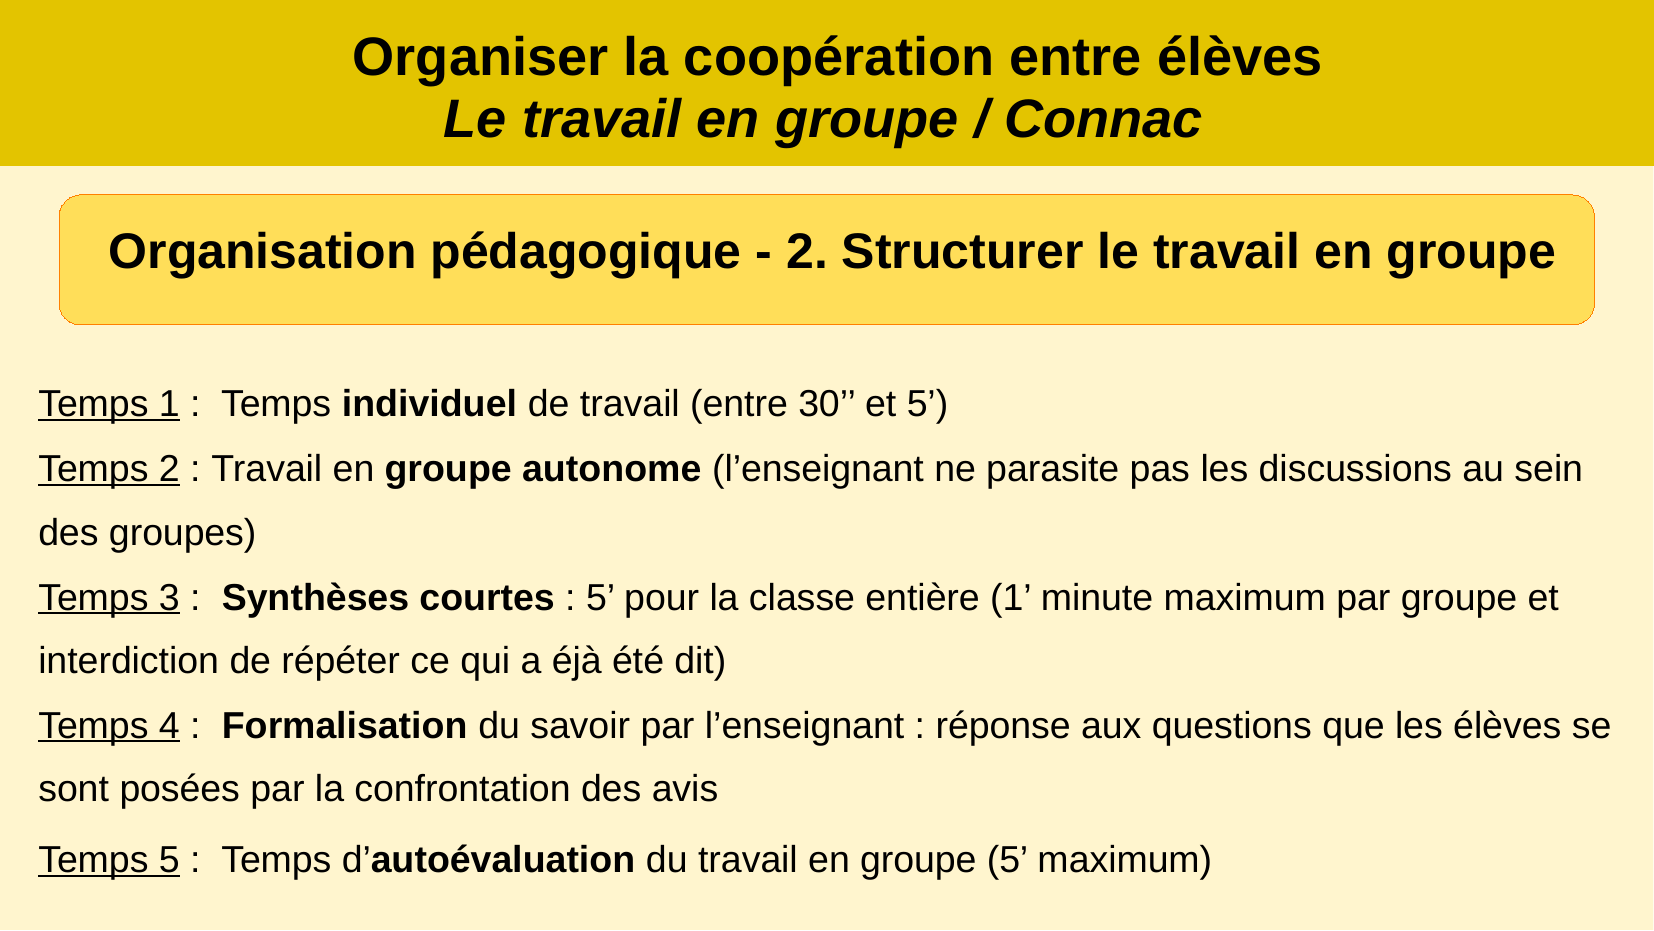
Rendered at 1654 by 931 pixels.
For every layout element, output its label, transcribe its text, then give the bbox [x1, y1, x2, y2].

text_box Organisation pédagogique - 2. Structurer le travail en groupe [70, 216, 1595, 373]
text_box Organiser la coopération entre élèves Le travail en groupe / Connac [129, 11, 1489, 189]
text_box [0, 0, 1654, 166]
text_box [59, 194, 1595, 323]
text_box Temps 1 : Temps individuel de travail (entre 30’’ et 5’) Temps 2 : Travail en groupe autonome (l’enseignant ne parasite pas les discussions au sein des groupes) Temps 3 : Synthèses courtes : 5’ pour la classe entière (1’ minute maximum par groupe et interdiction de répéter ce qui a éjà été dit) Temps 4 : Formalisation du savoir par l’enseignant : réponse aux questions que les élèves se sont posées par la confrontation des avis Temps 5 : Temps d’autoévaluation du travail en groupe (5’ maximum) [23, 354, 1654, 889]
